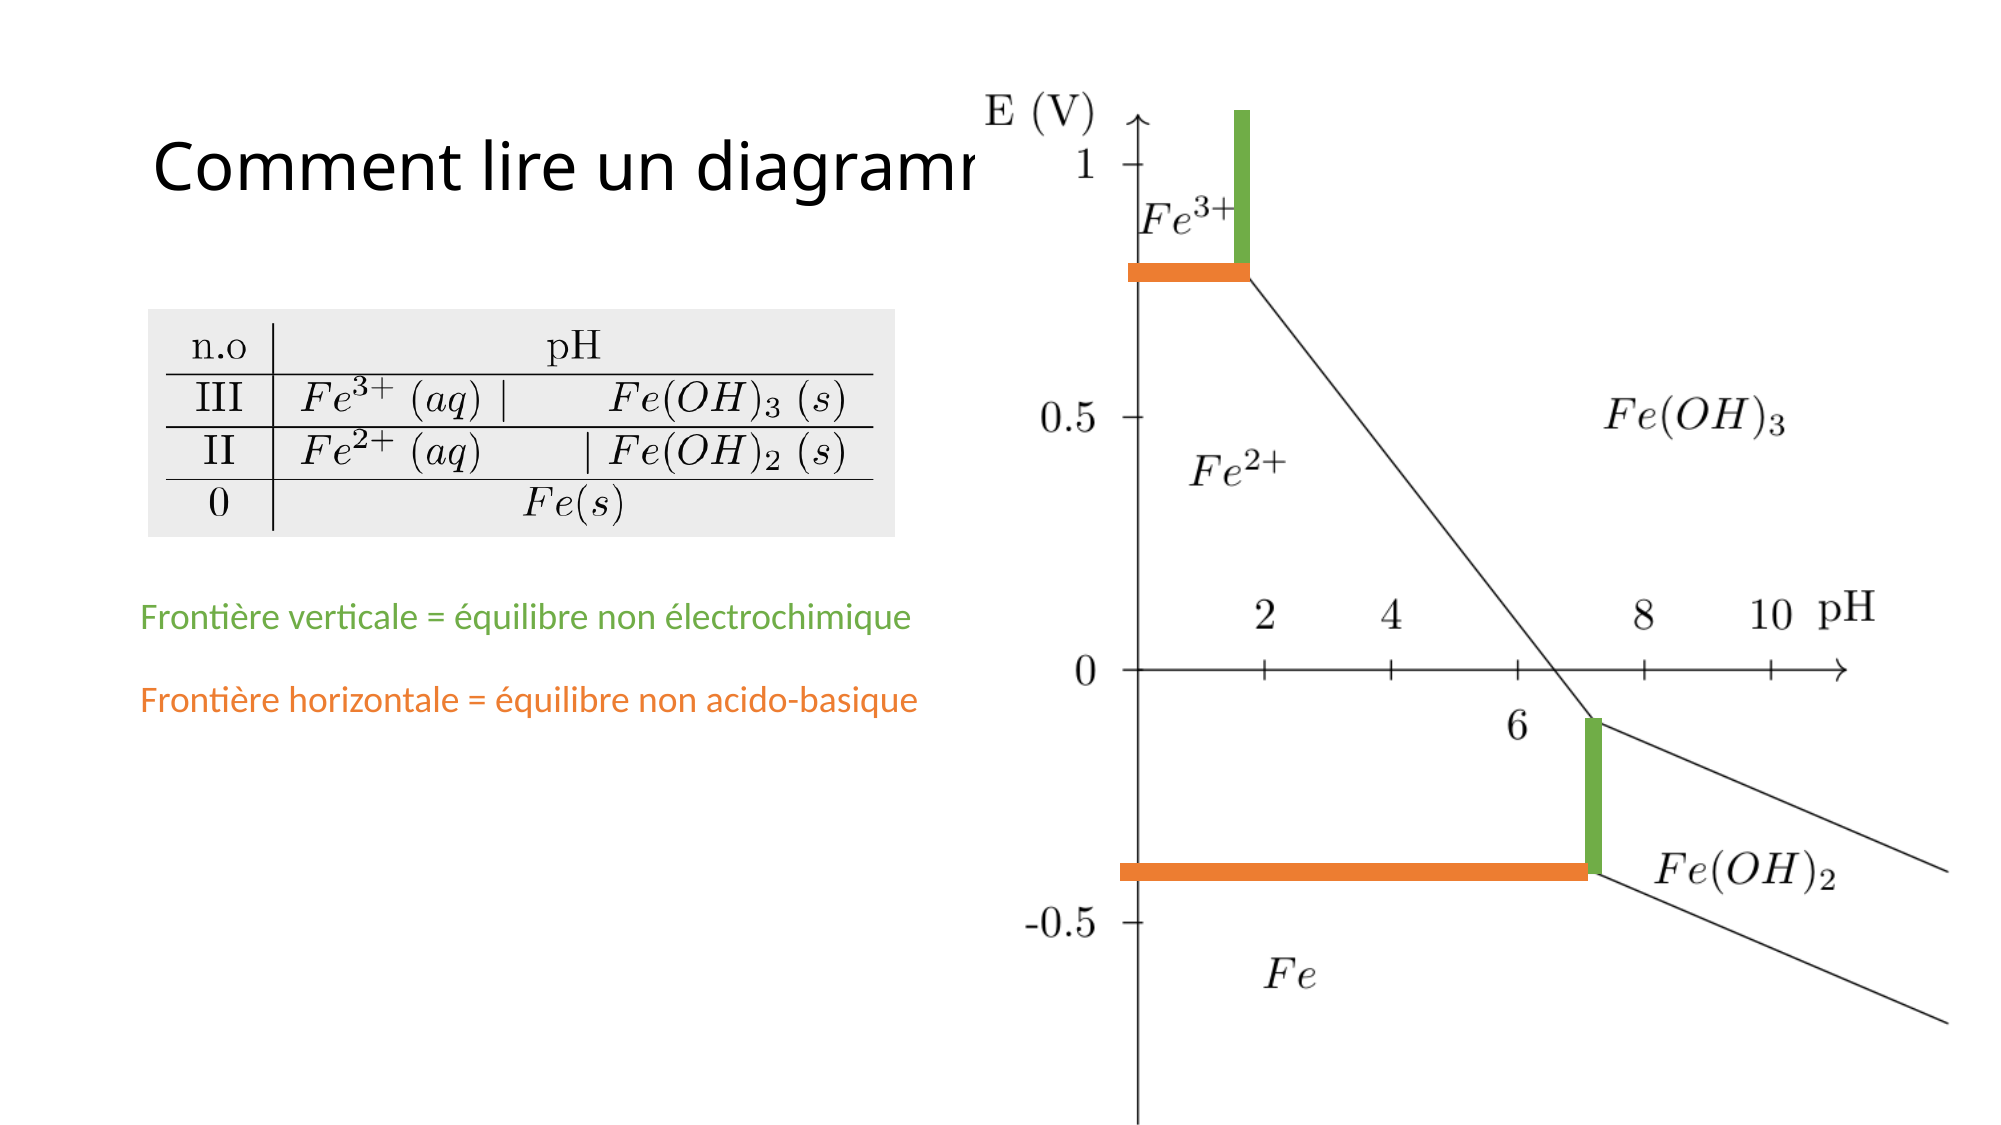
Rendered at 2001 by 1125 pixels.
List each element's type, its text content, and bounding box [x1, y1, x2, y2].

title Comment lire un diagramme [137, 59, 1863, 278]
text_box [1129, 111, 1249, 281]
text_box Frontière horizontale = équilibre non acido-basique [125, 667, 970, 729]
picture [975, 76, 2000, 1125]
text_box [1121, 719, 1601, 880]
text_box Frontière verticale = équilibre non électrochimique [125, 584, 970, 646]
picture [148, 309, 895, 537]
